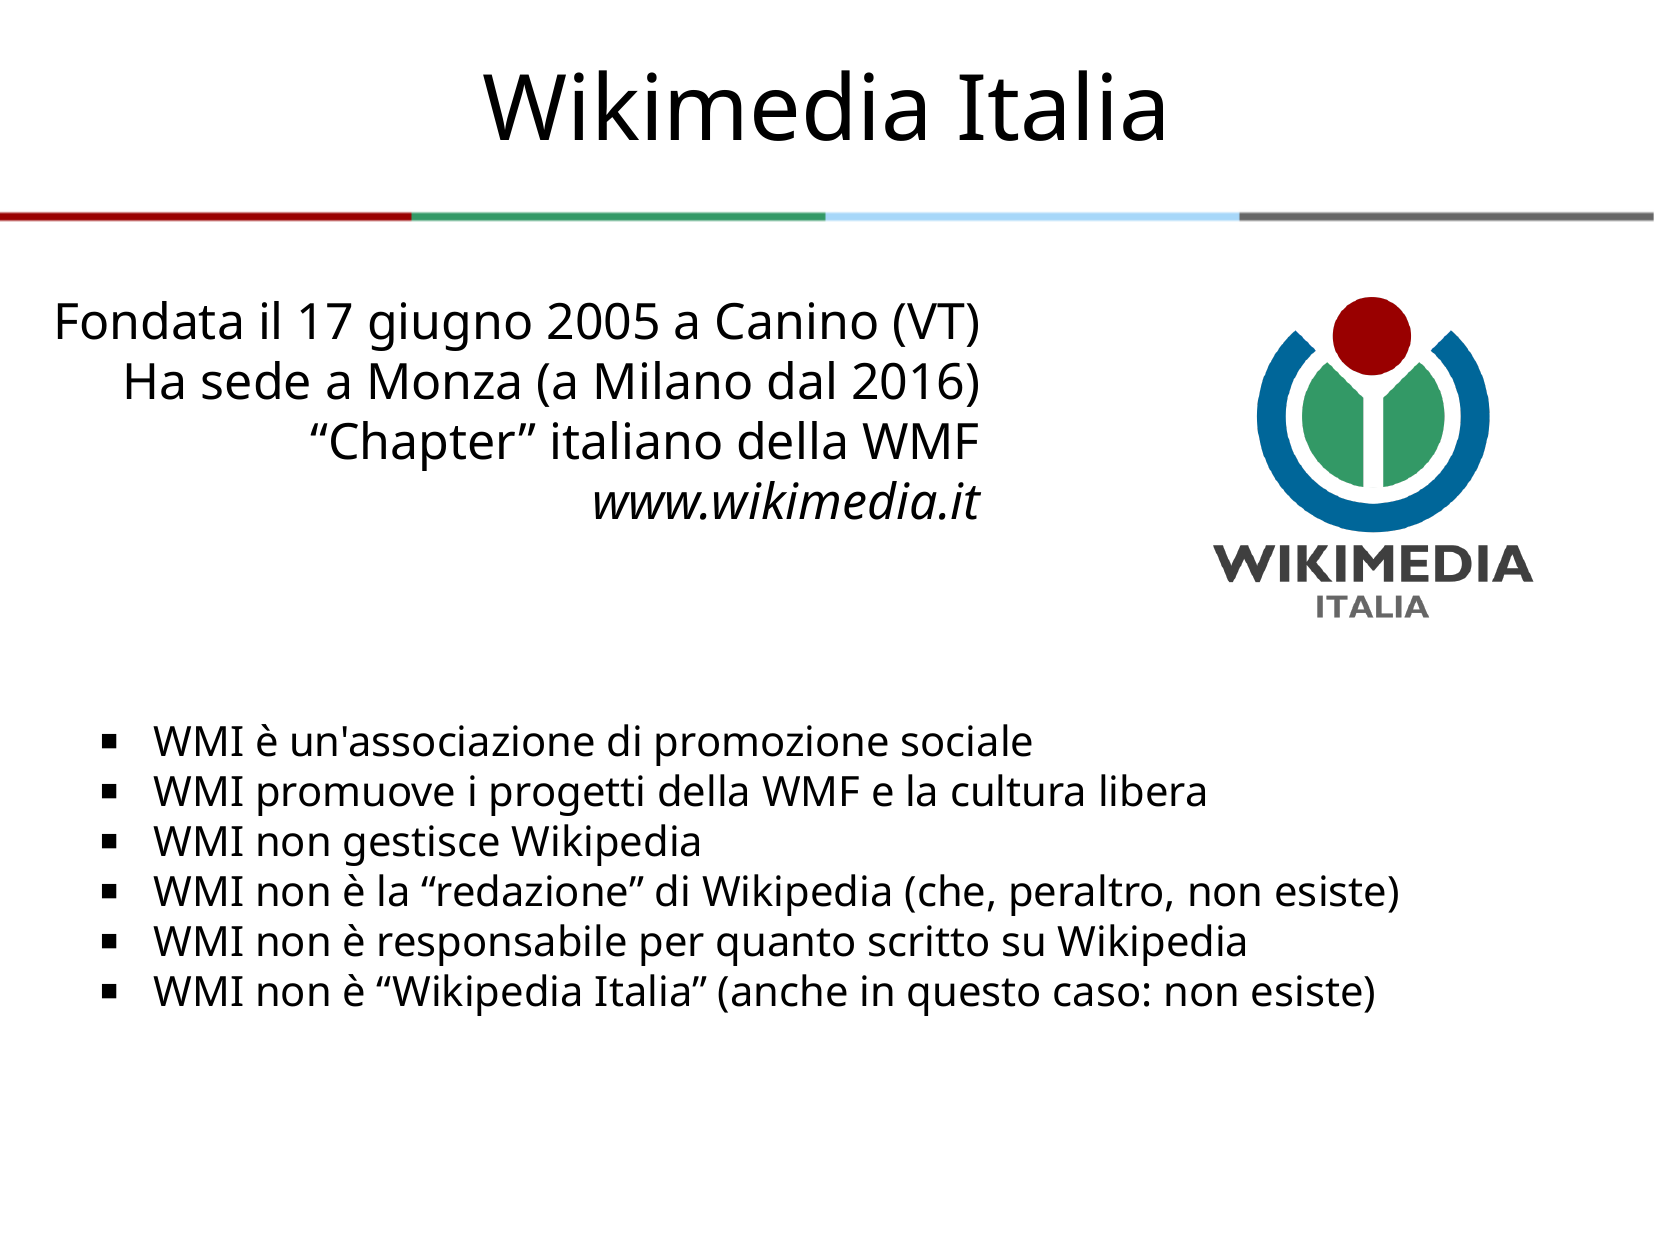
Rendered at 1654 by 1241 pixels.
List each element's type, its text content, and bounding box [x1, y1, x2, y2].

text_box Wikimedia Italia [82, 0, 1571, 200]
picture [1210, 294, 1536, 620]
picture [0, 200, 1654, 235]
text_box Fondata il 17 giugno 2005 a Canino (VT) Ha sede a Monza (a Milano dal 2016) “Chapter” italiano della WMF www.wikimedia.it [53, 289, 1105, 656]
text_box WMI è un'associazione di promozione sociale WMI promuove i progetti della WMF e la cultura libera WMI non gestisce Wikipedia WMI non è la “redazione” di Wikipedia (che, peraltro, non esiste) WMI non è responsabile per quanto scritto su Wikipedia WMI non è “Wikipedia Italia” (anche in questo caso: non esiste) [64, 714, 1542, 1211]
